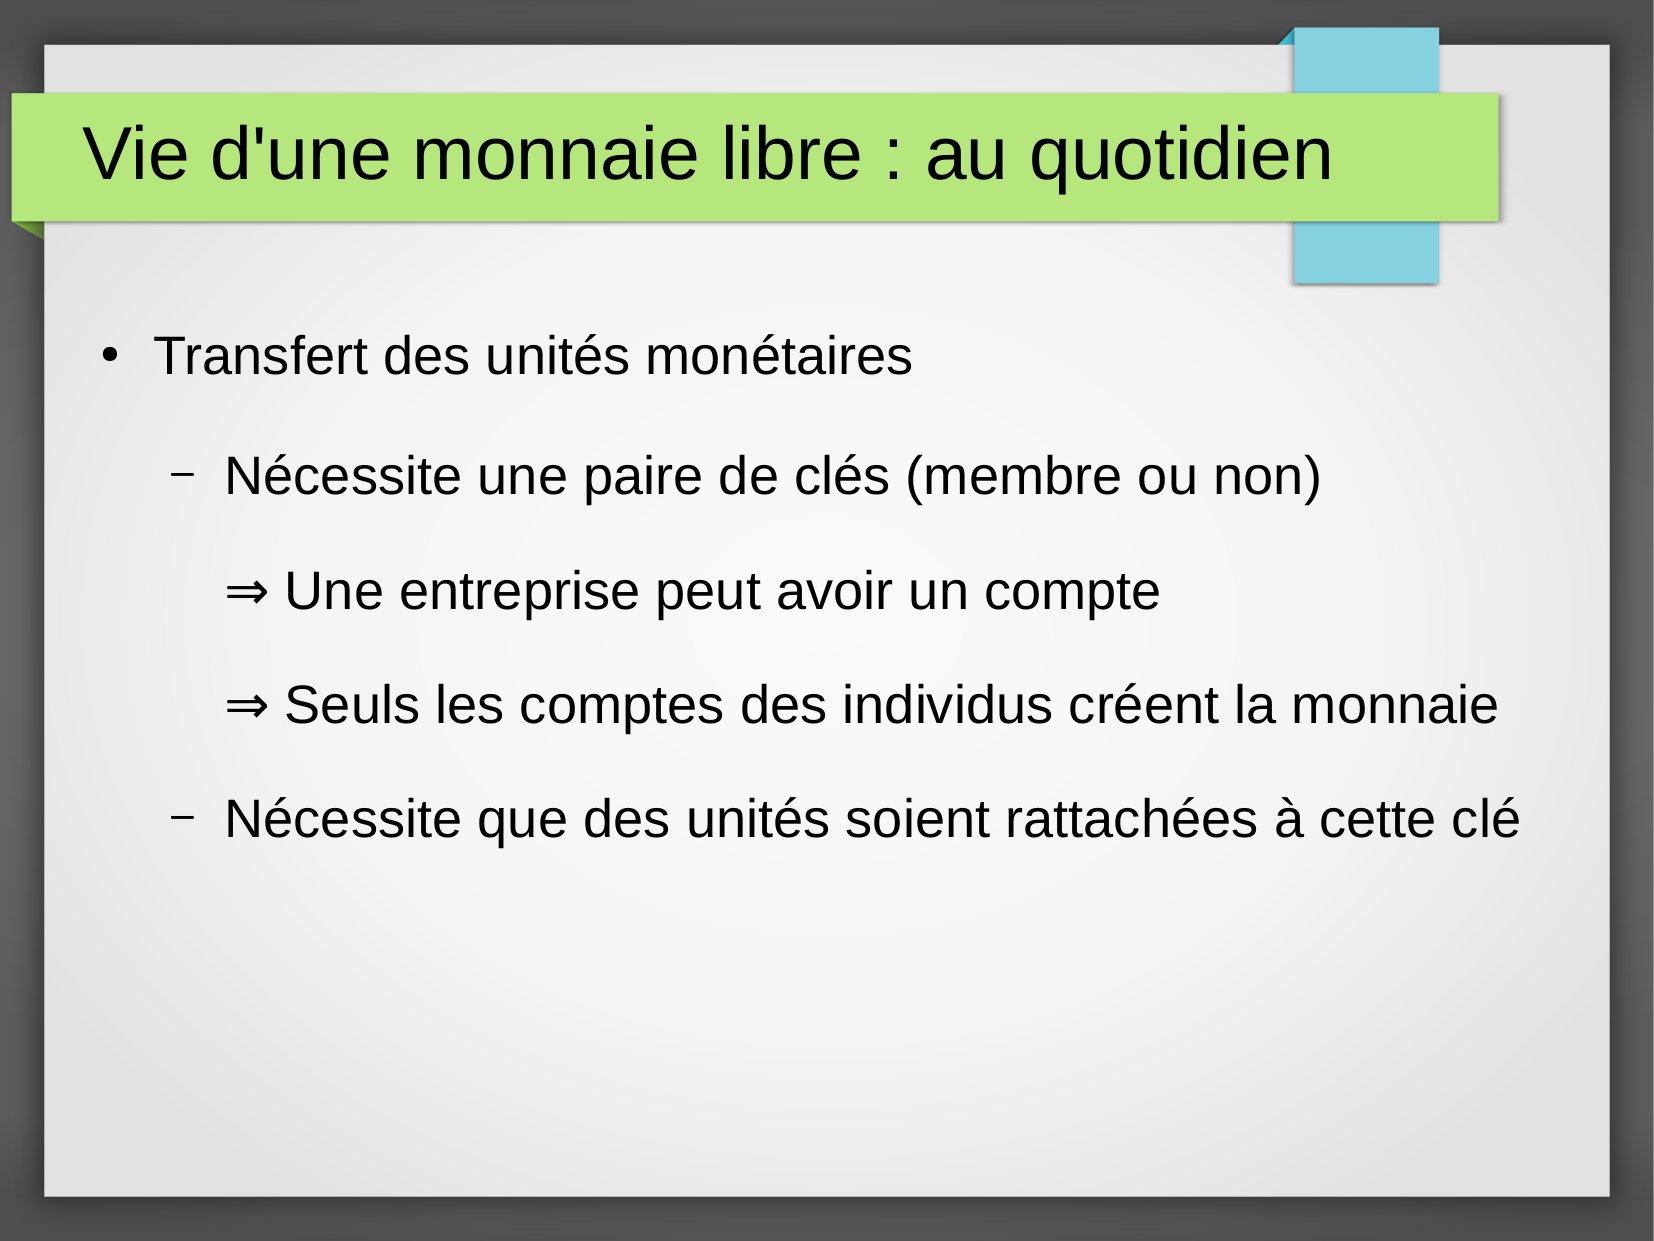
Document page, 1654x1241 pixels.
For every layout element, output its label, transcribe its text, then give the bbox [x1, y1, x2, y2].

picture [0, 0, 1654, 1241]
list Transfert des unités monétaires Nécessite une paire de clés (membre ou non) ⇒ Une entreprise peut avoir un compte ⇒ Seuls les comptes des individus créent la monnaie Nécessite que des unités soient rattachées à cette clé [82, 295, 1571, 1015]
title Vie d'une monnaie libre : au quotidien [82, 94, 1477, 213]
